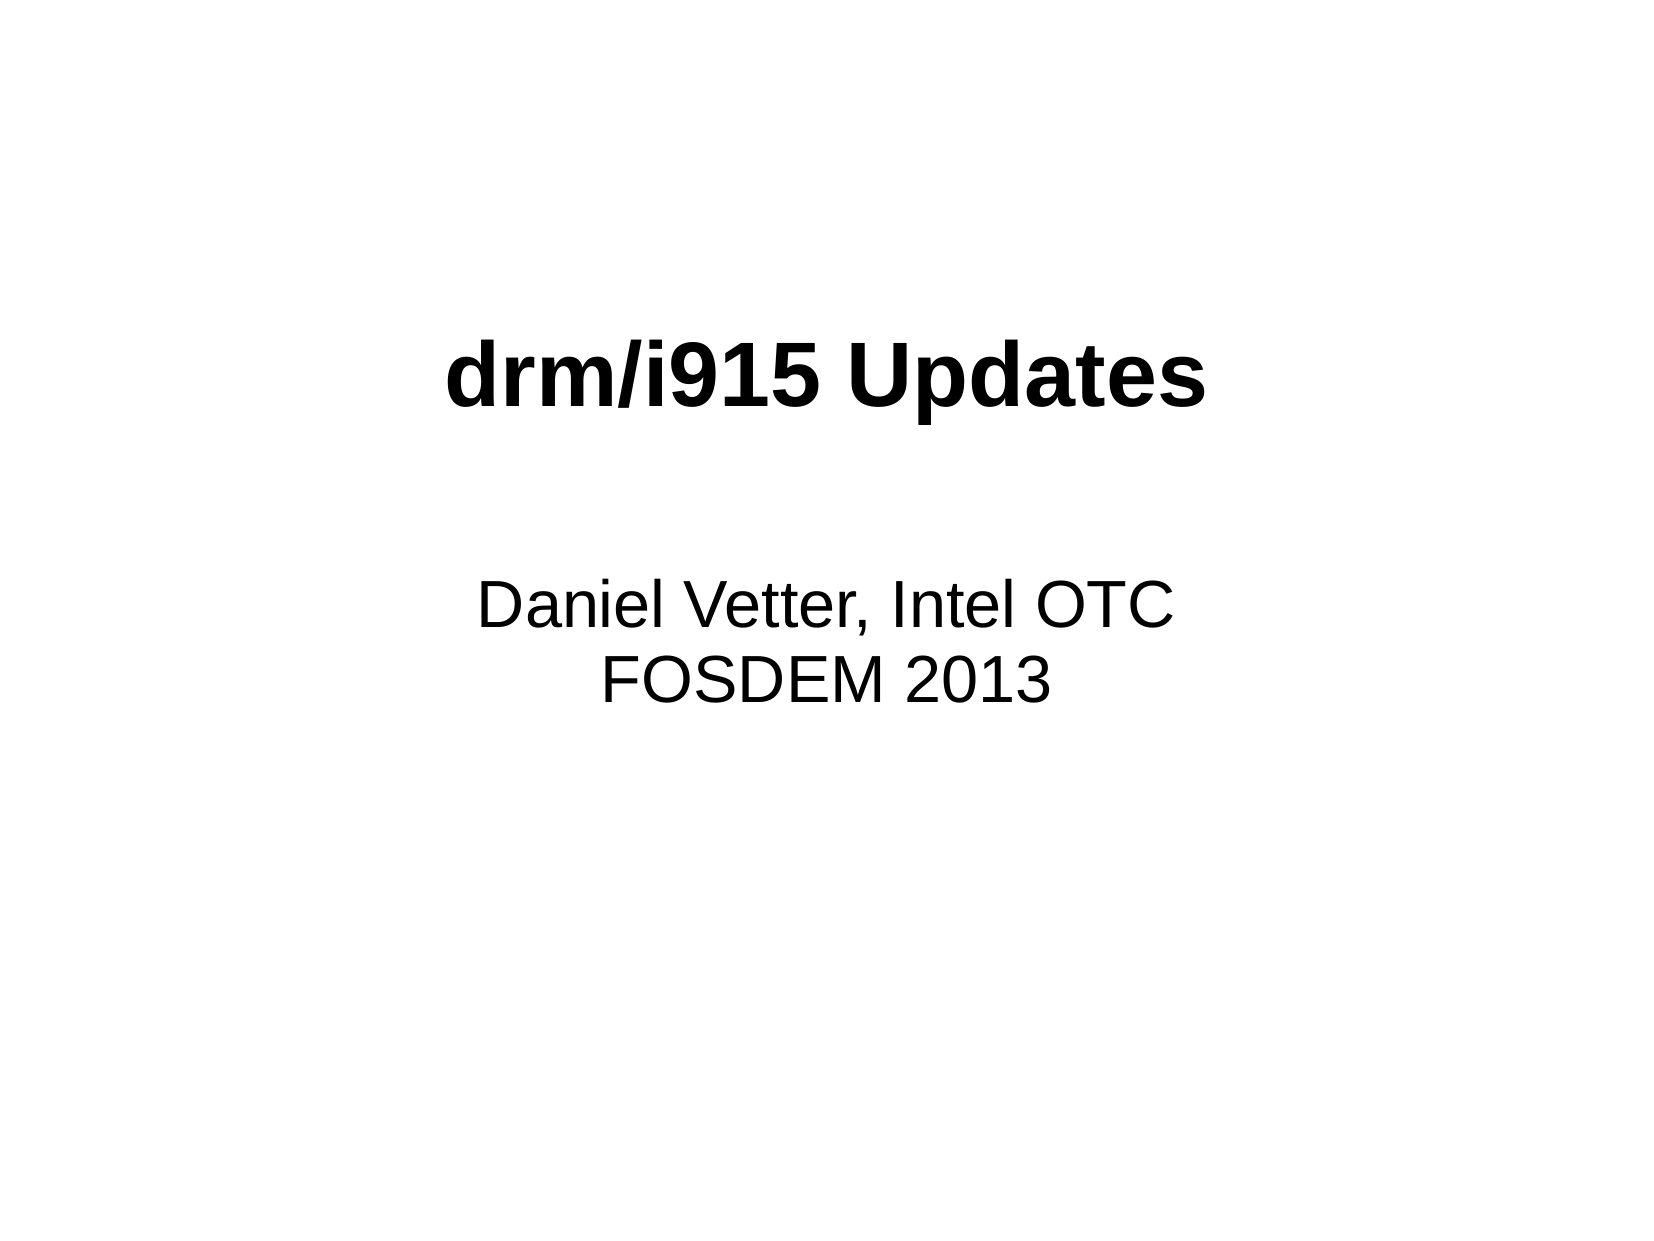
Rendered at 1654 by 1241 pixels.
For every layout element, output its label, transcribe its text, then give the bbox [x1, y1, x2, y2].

subtitle Daniel Vetter, Intel OTC FOSDEM 2013 [82, 516, 1571, 768]
title drm/i915 Updates [82, 271, 1571, 479]
